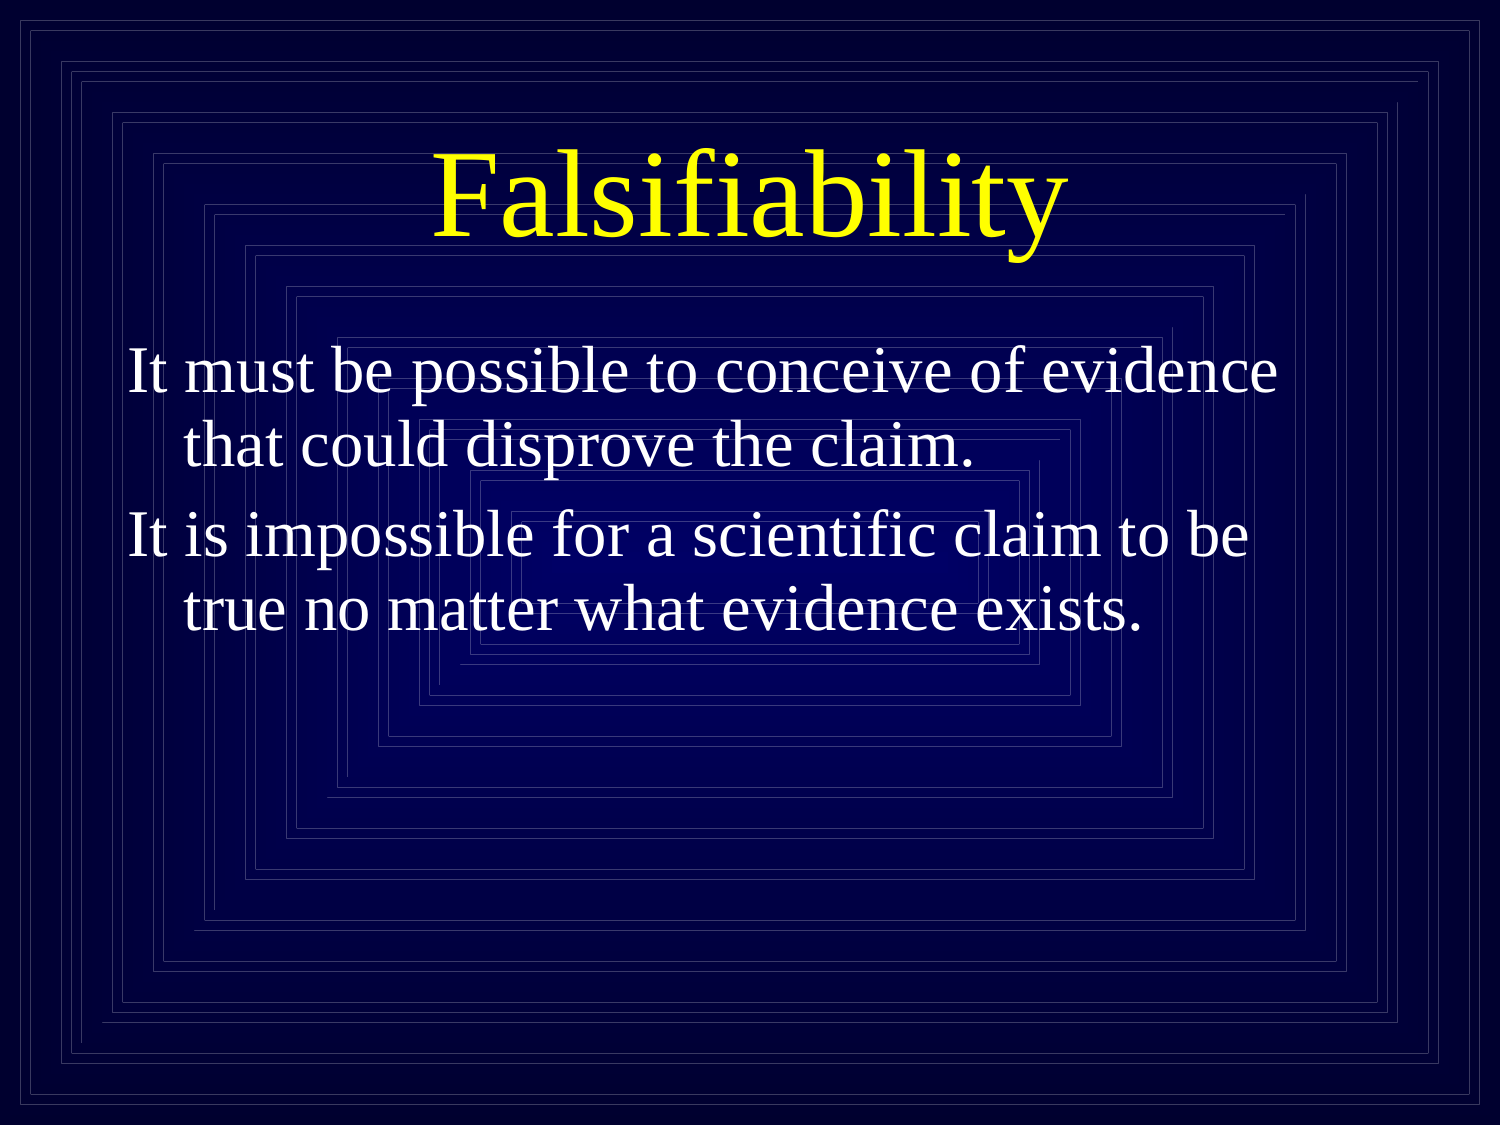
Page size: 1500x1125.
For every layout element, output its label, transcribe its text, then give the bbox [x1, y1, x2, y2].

title Falsifiability [112, 99, 1388, 288]
list It must be possible to conceive of evidence that could disprove the claim. It is impossible for a scientific claim to be true no matter what evidence exists. [112, 324, 1388, 1001]
